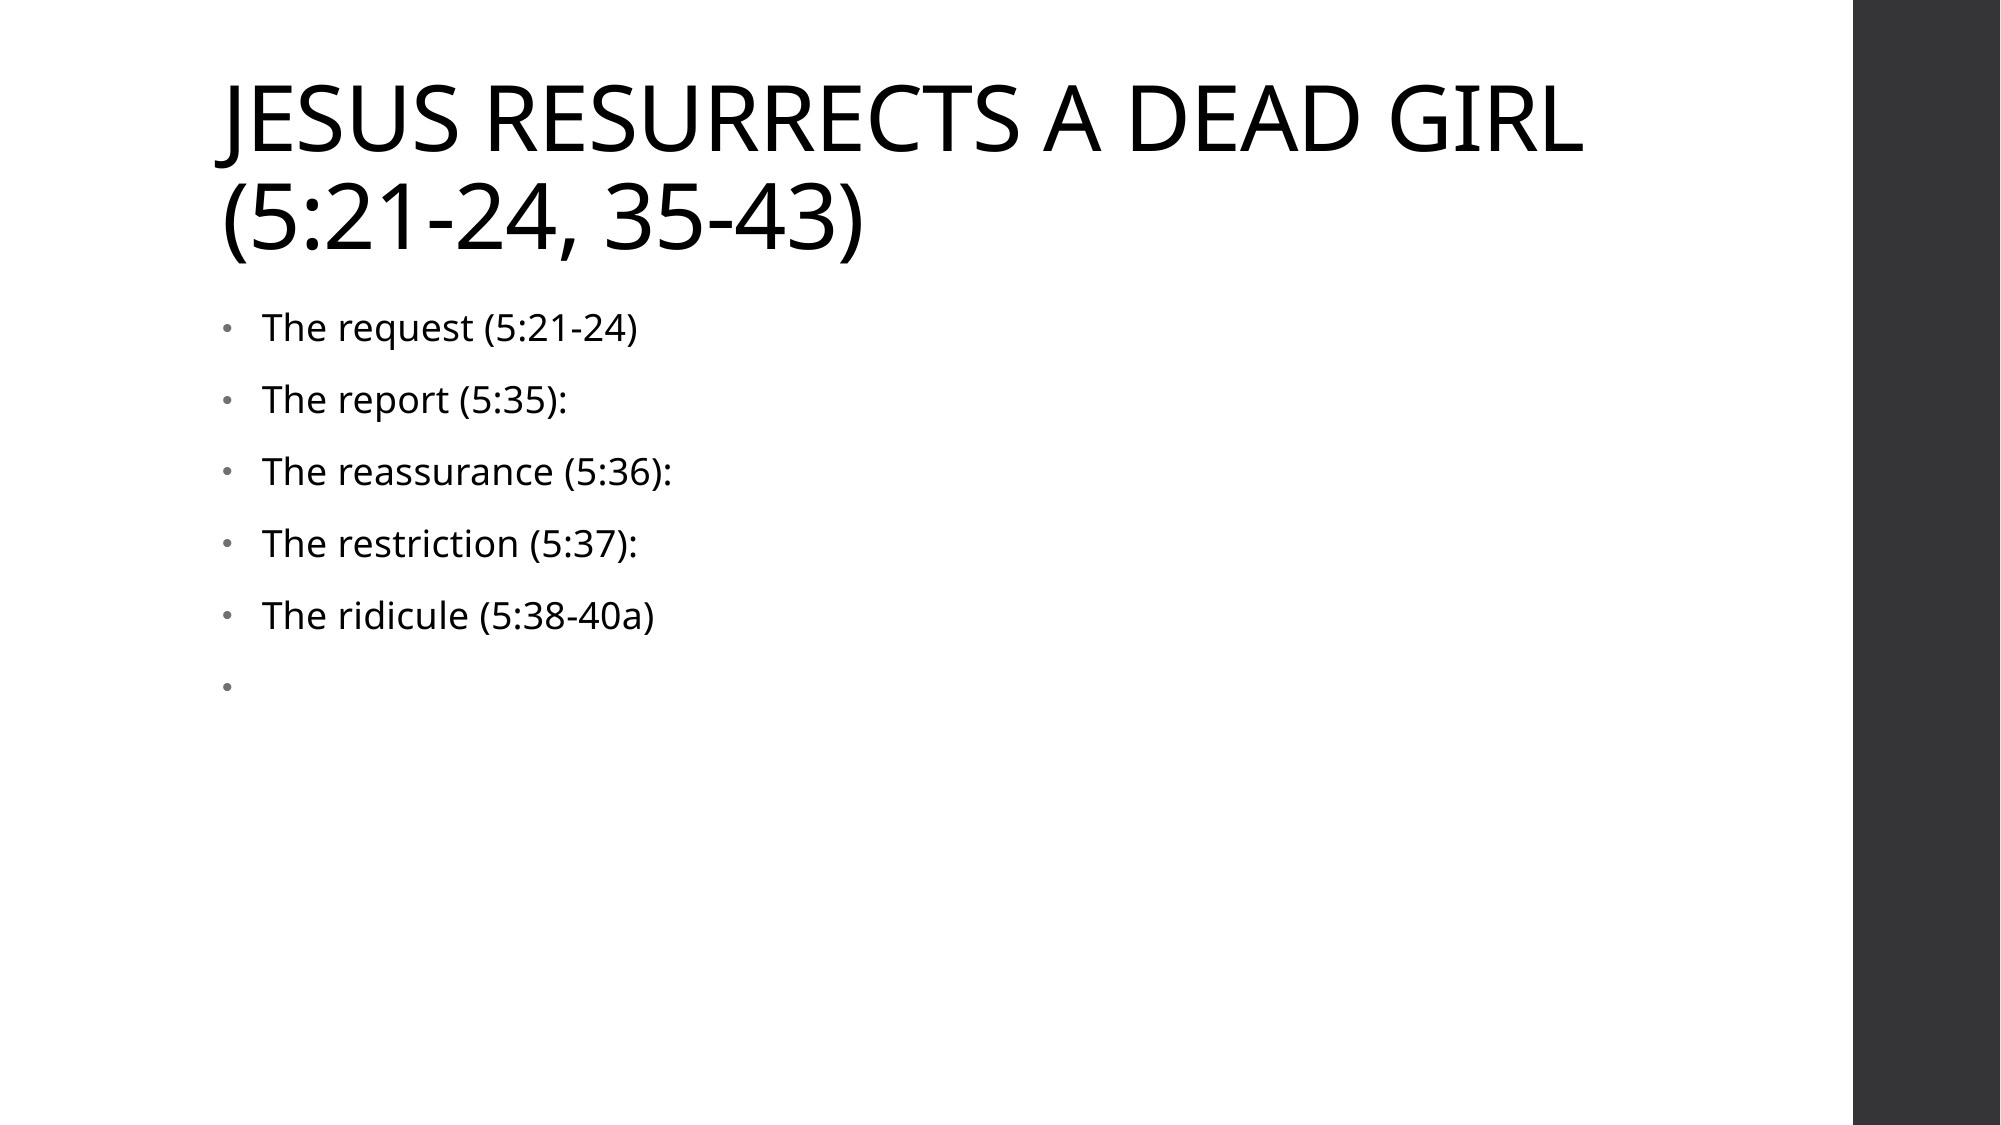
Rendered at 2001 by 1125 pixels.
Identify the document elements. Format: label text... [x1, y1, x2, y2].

title JESUS RESURRECTS A DEAD GIRL (5:21-24, 35-43) [206, 60, 1797, 278]
list The request (5:21-24) The report (5:35): The reassurance (5:36): The restriction (5:37): The ridicule (5:38-40a) [206, 299, 1617, 1014]
